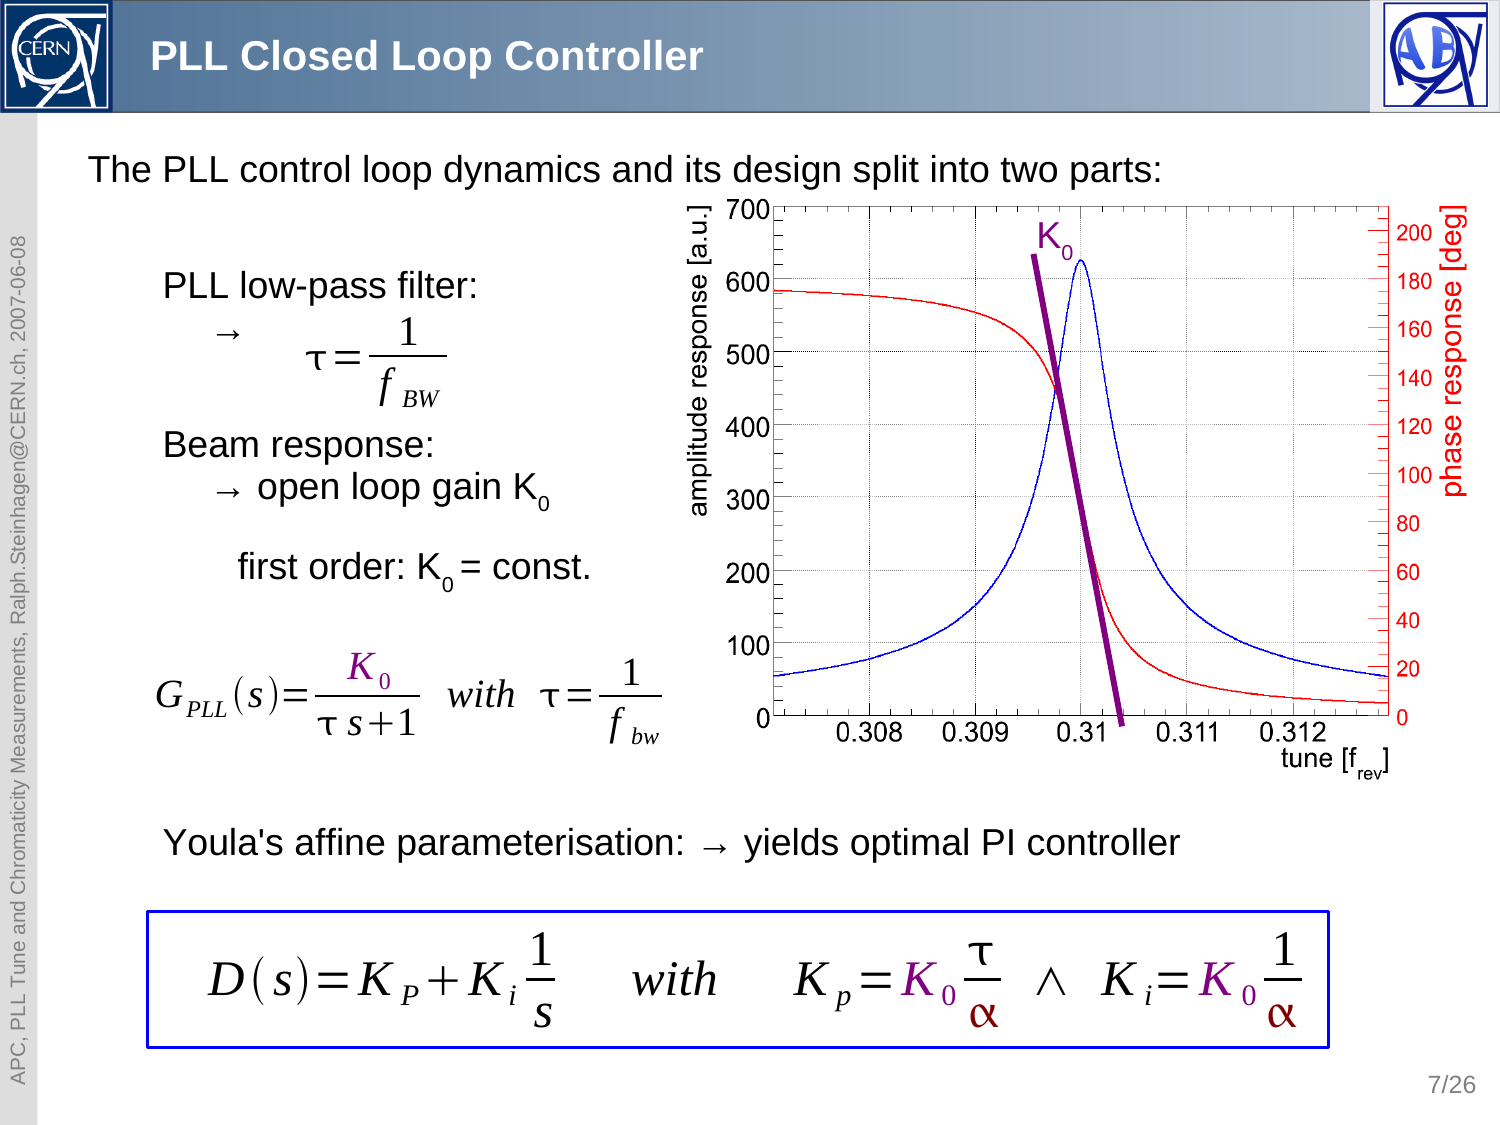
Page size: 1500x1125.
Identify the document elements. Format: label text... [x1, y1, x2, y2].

chart [144, 643, 674, 750]
title PLL Closed Loop Controller [150, 7, 1201, 106]
text_box K0 [1021, 206, 1089, 273]
chart [193, 921, 1317, 1040]
picture [679, 194, 1467, 786]
picture [1382, 1, 1489, 108]
list The PLL control loop dynamics and its design split into two parts: PLL low-pass filter: → Beam response: → open loop gain K0 first order: K0 = const. Youla's affine parameterisation: → yields optimal PI controller [87, 147, 1438, 1093]
chart [295, 307, 459, 414]
picture [0, 0, 113, 113]
